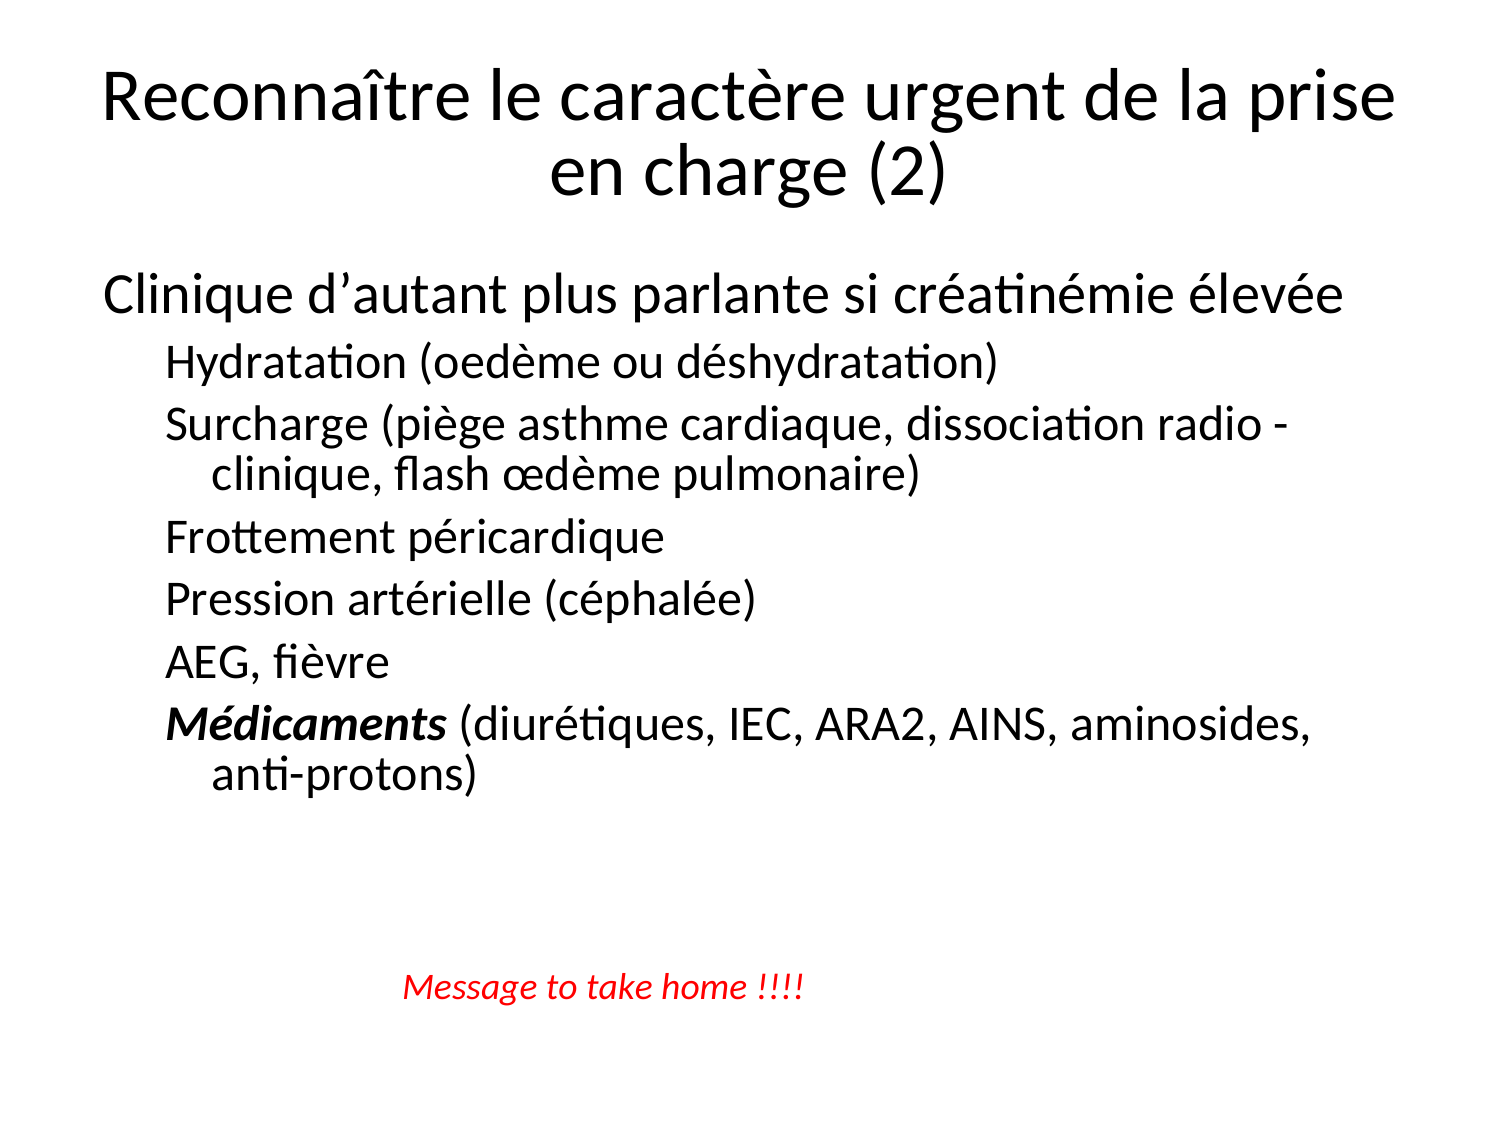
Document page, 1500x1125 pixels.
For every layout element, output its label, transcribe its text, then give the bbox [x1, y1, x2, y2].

list Clinique d’autant plus parlante si créatinémie élevée Hydratation (oedème ou déshydratation) Surcharge (piège asthme cardiaque, dissociation radio - clinique, flash œdème pulmonaire) Frottement péricardique Pression artérielle (céphalée) AEG, fièvre Médicaments (diurétiques, IEC, ARA2, AINS, aminosides, anti-protons) [75, 262, 1426, 1006]
text_box Message to take home !!!! [387, 964, 821, 1055]
title Reconnaître le caractère urgent de la prise en charge (2) [75, 41, 1426, 237]
